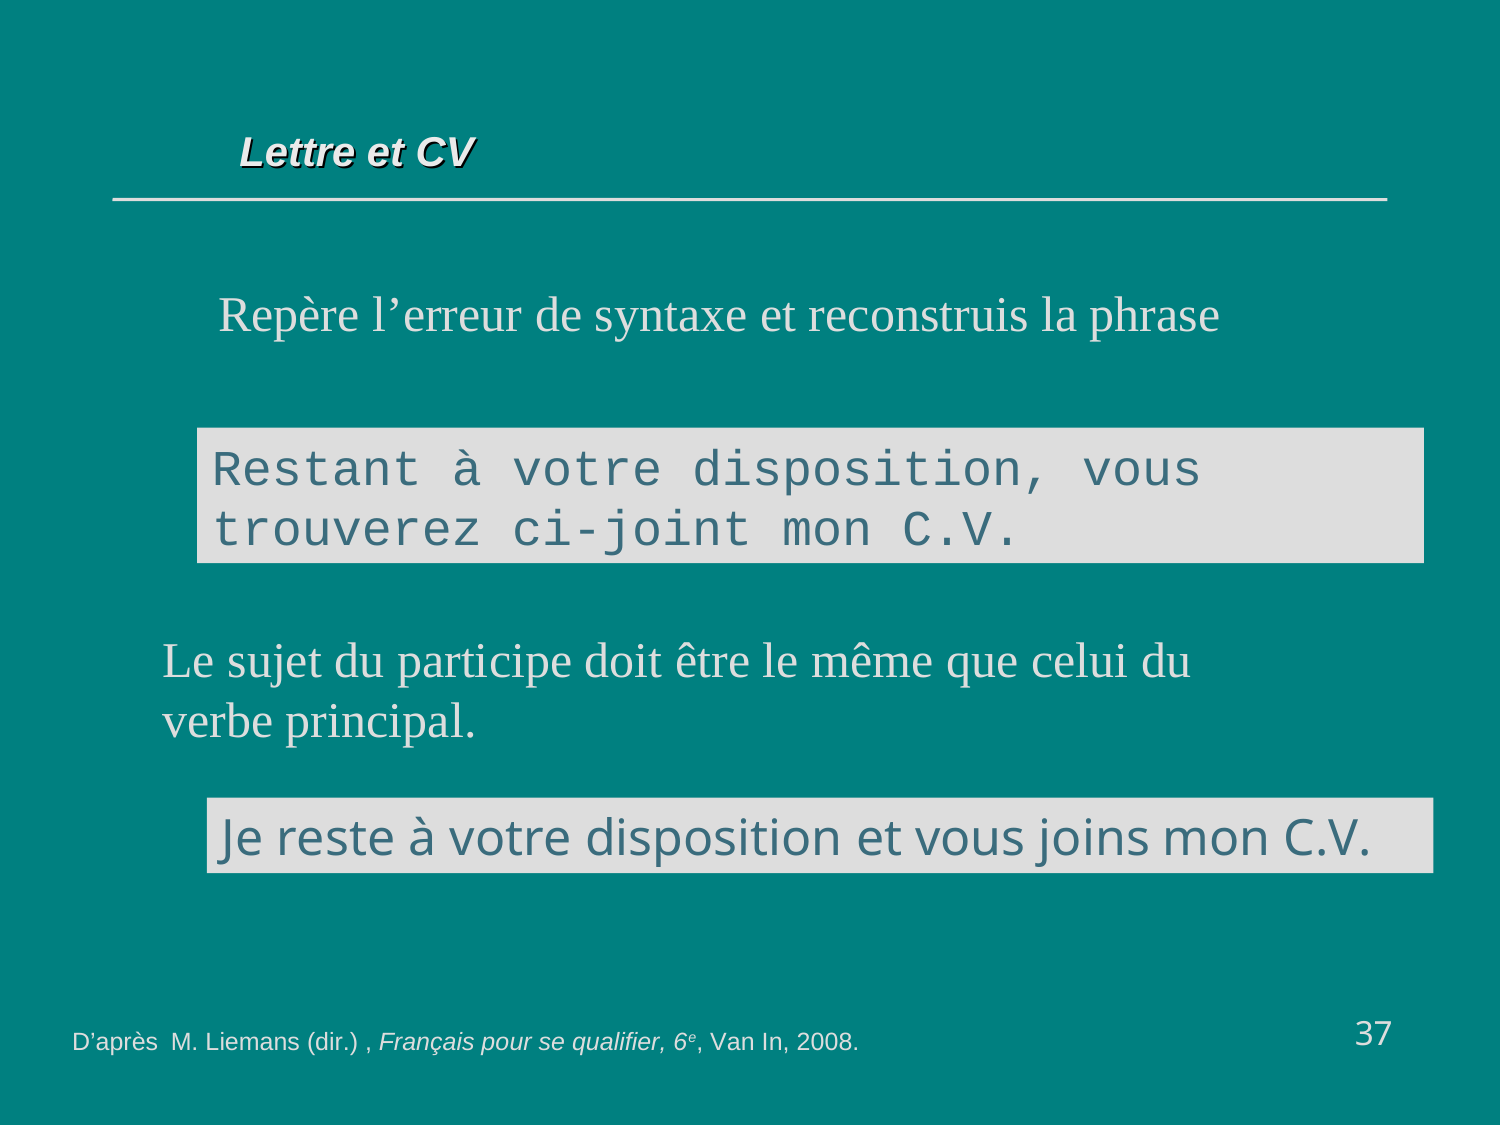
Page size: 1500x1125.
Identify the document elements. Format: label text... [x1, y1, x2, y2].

text_box Repère l’erreur de syntaxe et reconstruis la phrase [59, 274, 1380, 350]
text_box D’après M. Liemans (dir.) , Français pour se qualifier, 6e, Van In, 2008. [57, 992, 1219, 1069]
text_box Le sujet du participe doit être le même que celui du verbe principal. [147, 620, 1241, 756]
text_box Je reste à votre disposition et vous joins mon C.V. [206, 797, 1434, 874]
text_box Restant à votre disposition, vous trouverez ci-joint mon C.V. [197, 427, 1424, 564]
text_box Lettre et CV [224, 116, 489, 183]
